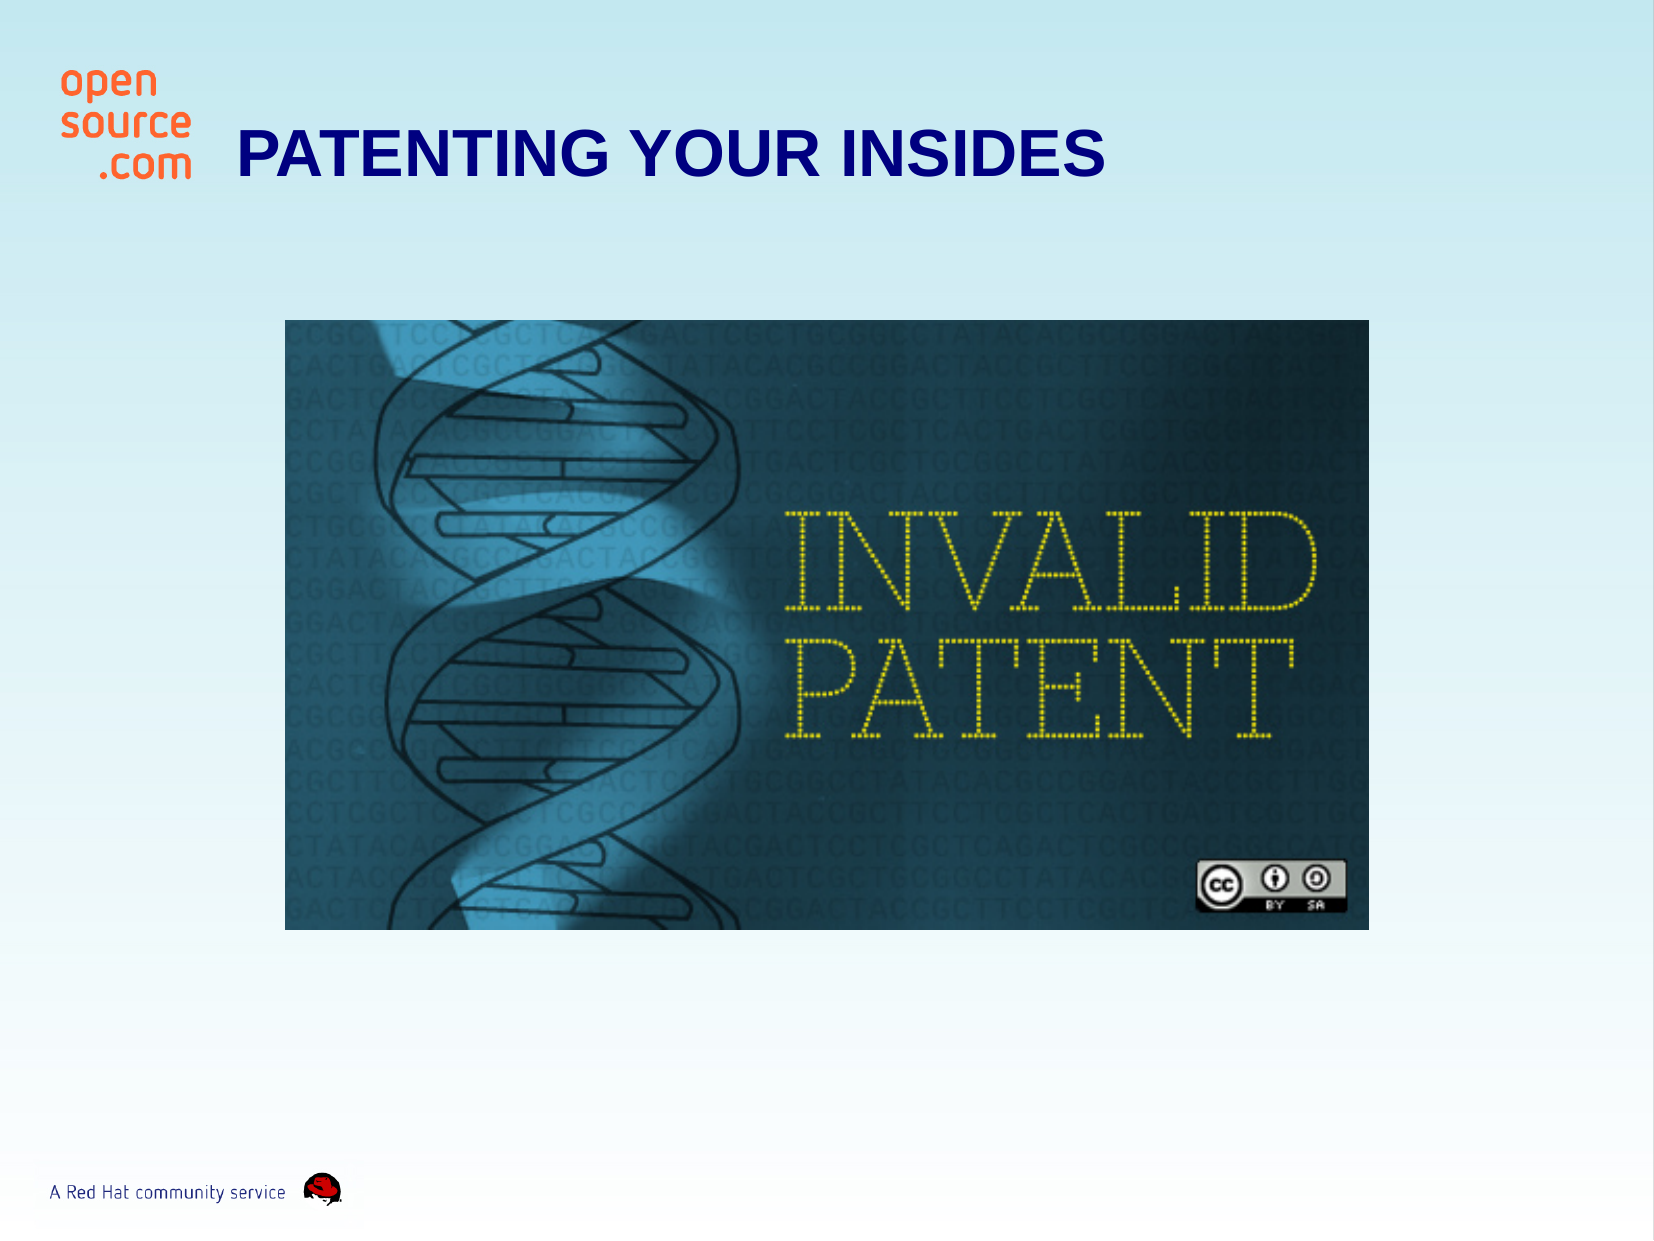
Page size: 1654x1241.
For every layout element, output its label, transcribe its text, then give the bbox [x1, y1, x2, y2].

picture [0, 0, 1654, 1241]
title PATENTING YOUR INSIDES [236, 49, 1654, 257]
